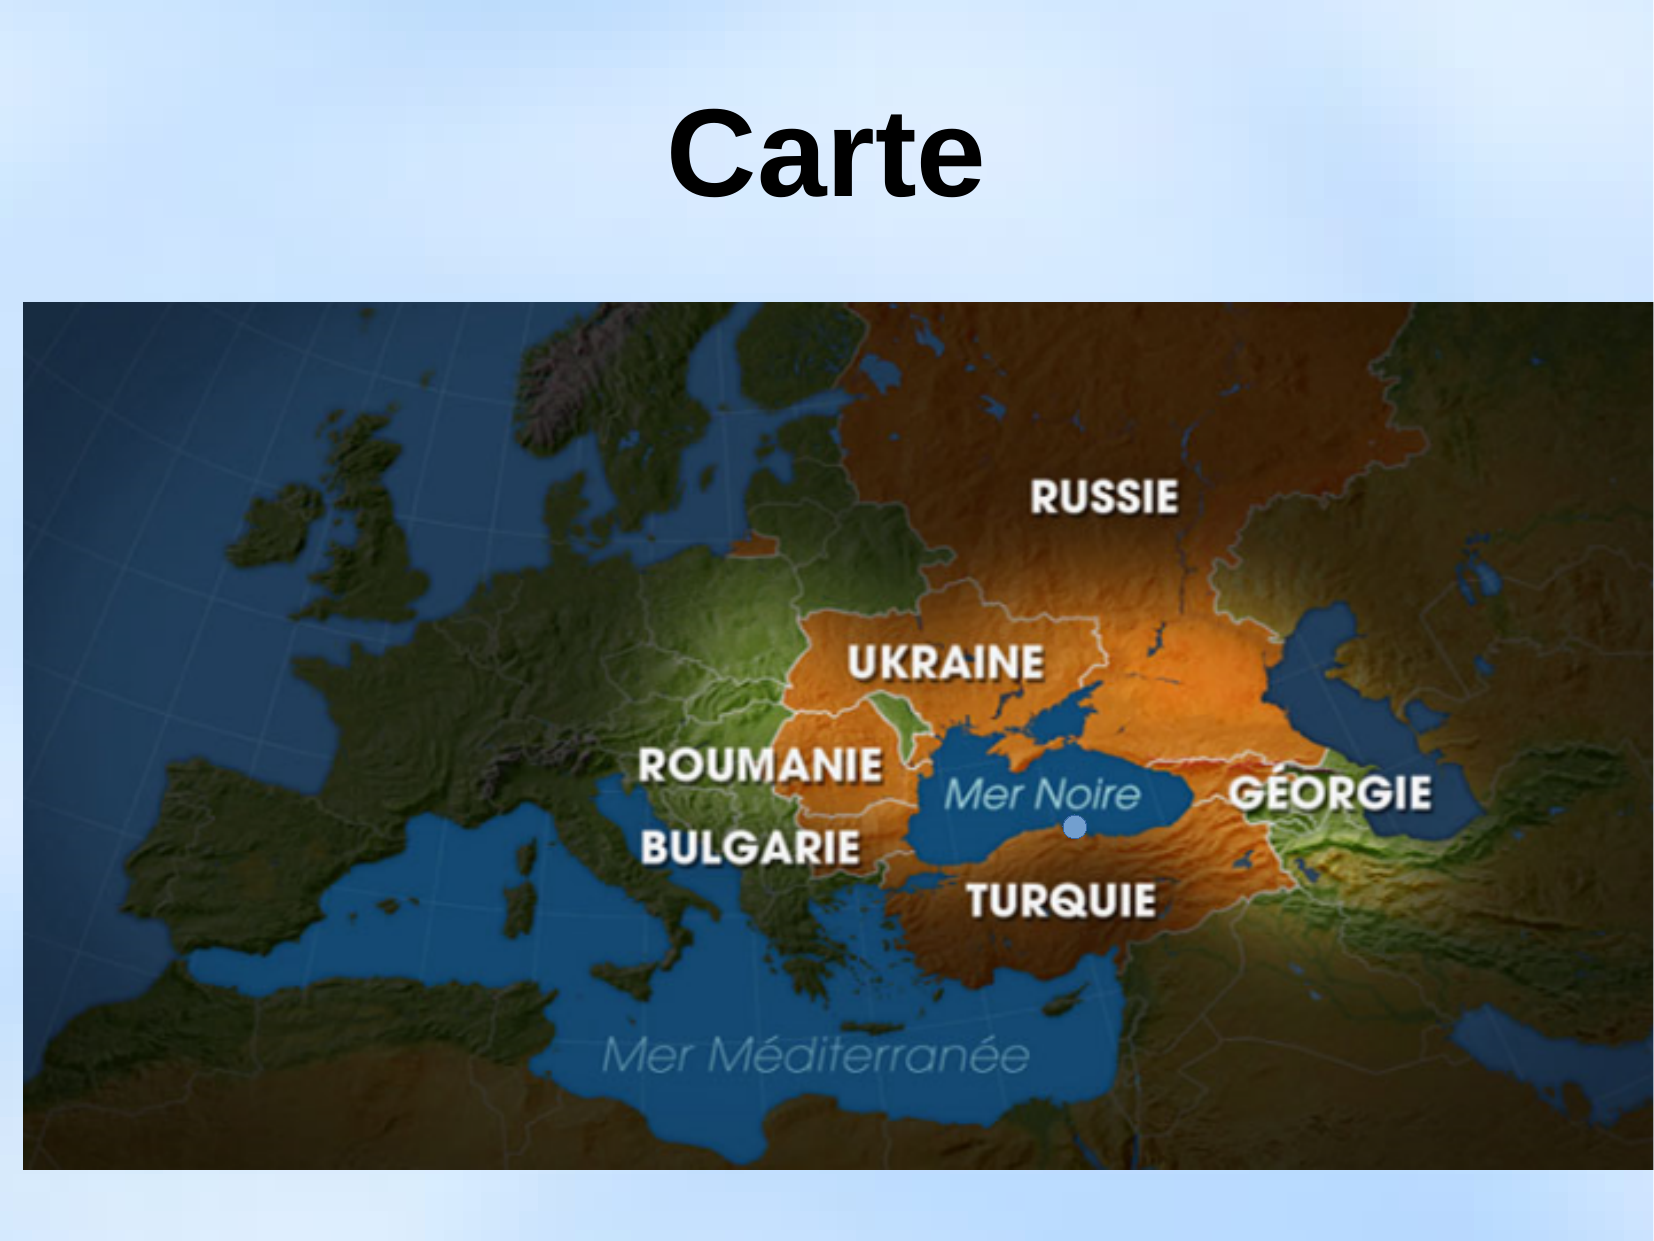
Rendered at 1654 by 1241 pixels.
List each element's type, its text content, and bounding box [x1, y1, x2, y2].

picture [0, 0, 1654, 1241]
text_box [1062, 814, 1087, 839]
title Carte [82, 49, 1571, 257]
